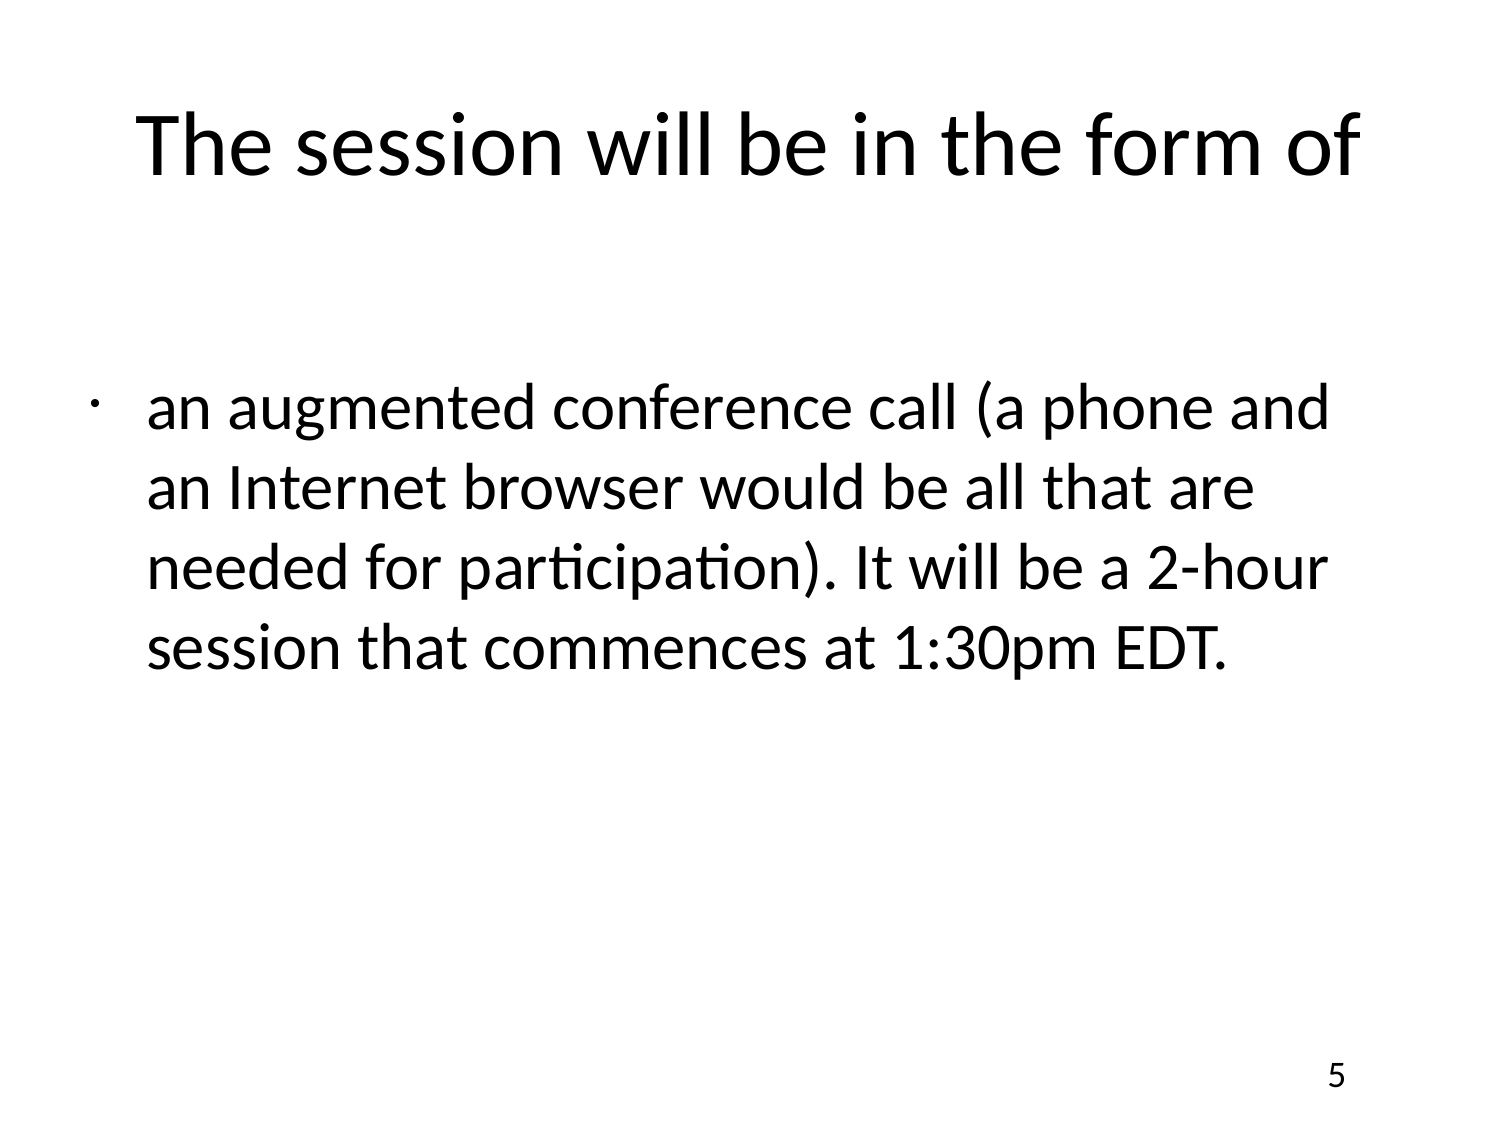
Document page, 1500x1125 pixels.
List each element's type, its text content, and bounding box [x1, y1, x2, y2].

list an augmented conference call (a phone and an Internet browser would be all that are needed for participation). It will be a 2-hour session that commences at 1:30pm EDT. [75, 262, 1425, 1005]
title The session will be in the form of [75, 45, 1425, 233]
